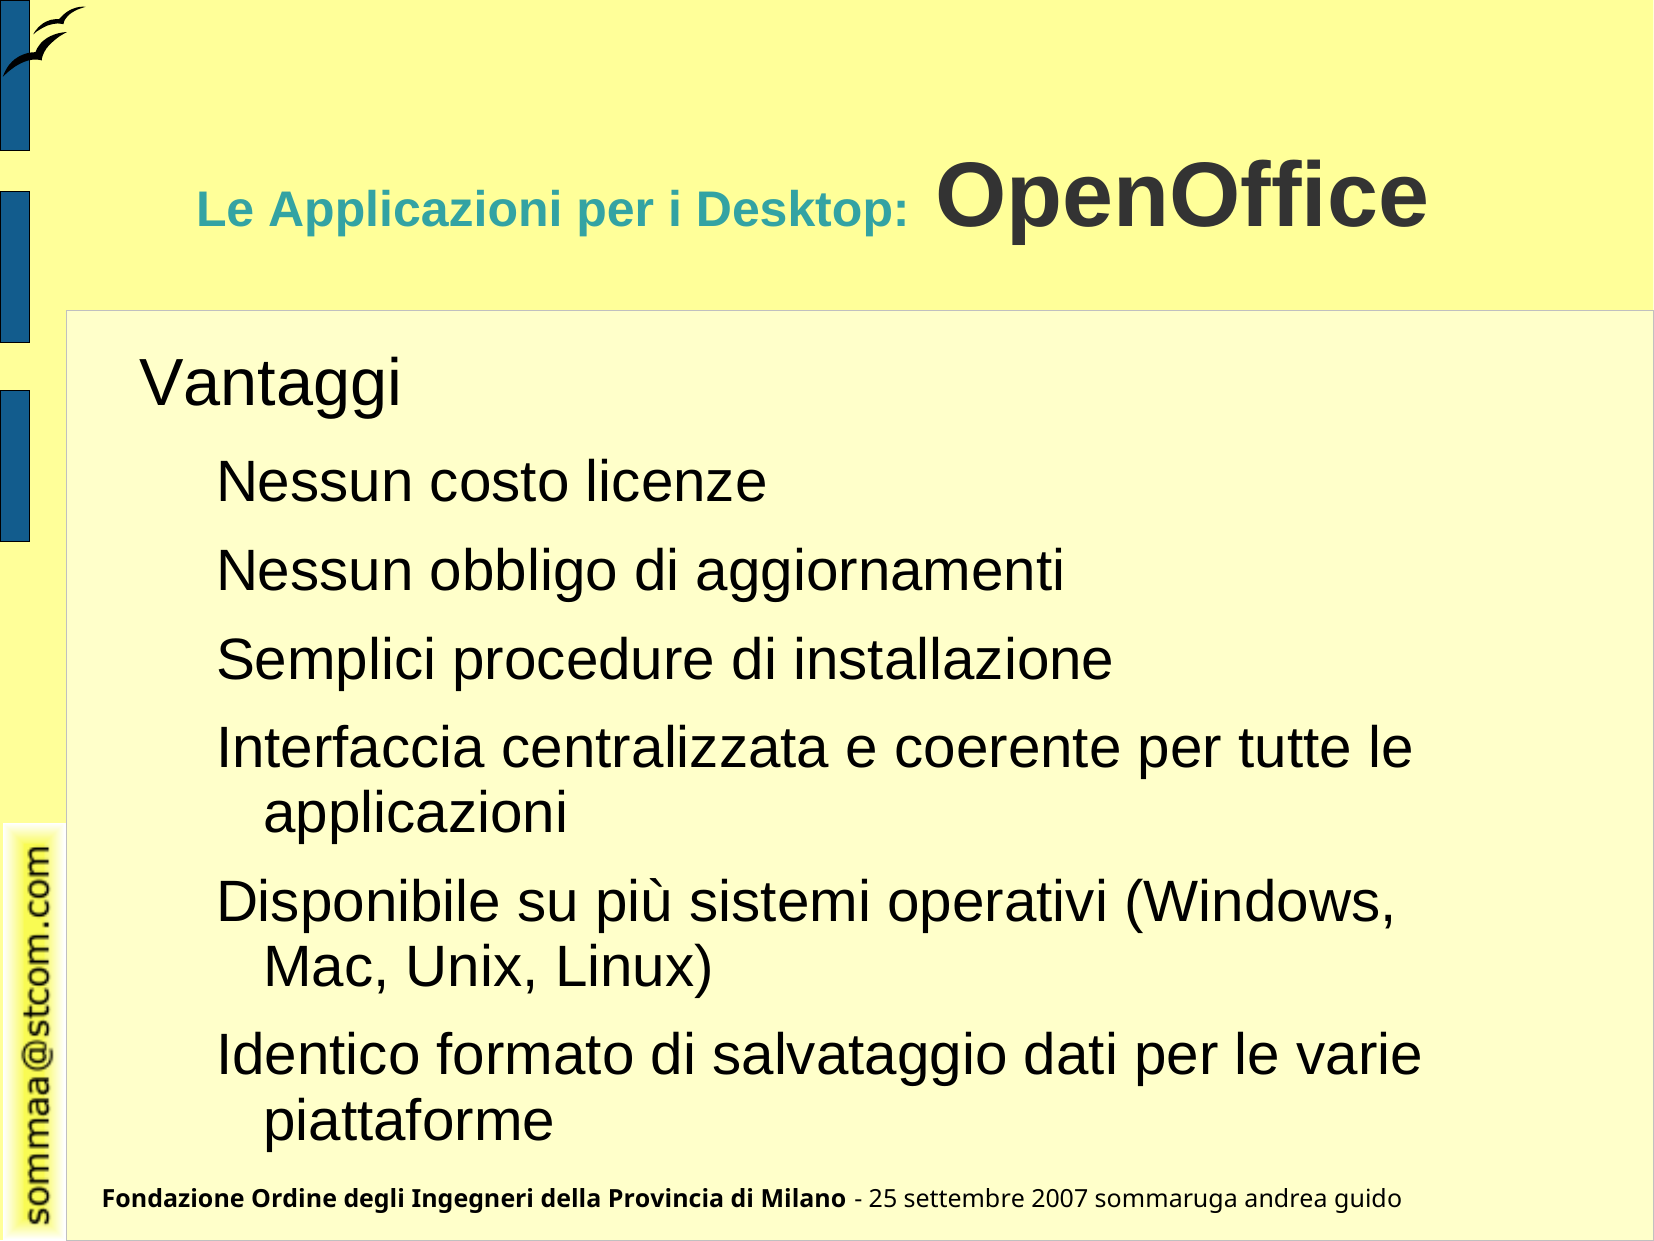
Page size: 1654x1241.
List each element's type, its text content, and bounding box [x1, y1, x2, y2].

list Vantaggi Nessun costo licenze Nessun obbligo di aggiornamenti Semplici procedure di installazione Interfaccia centralizzata e coerente per tutte le applicazioni Disponibile su più sistemi operativi (Windows, Mac, Unix, Linux) Identico formato di salvataggio dati per le varie piattaforme [121, 344, 1534, 1151]
picture [3, 823, 66, 1241]
title Le Applicazioni per i Desktop: OpenOffice [121, 91, 1534, 299]
